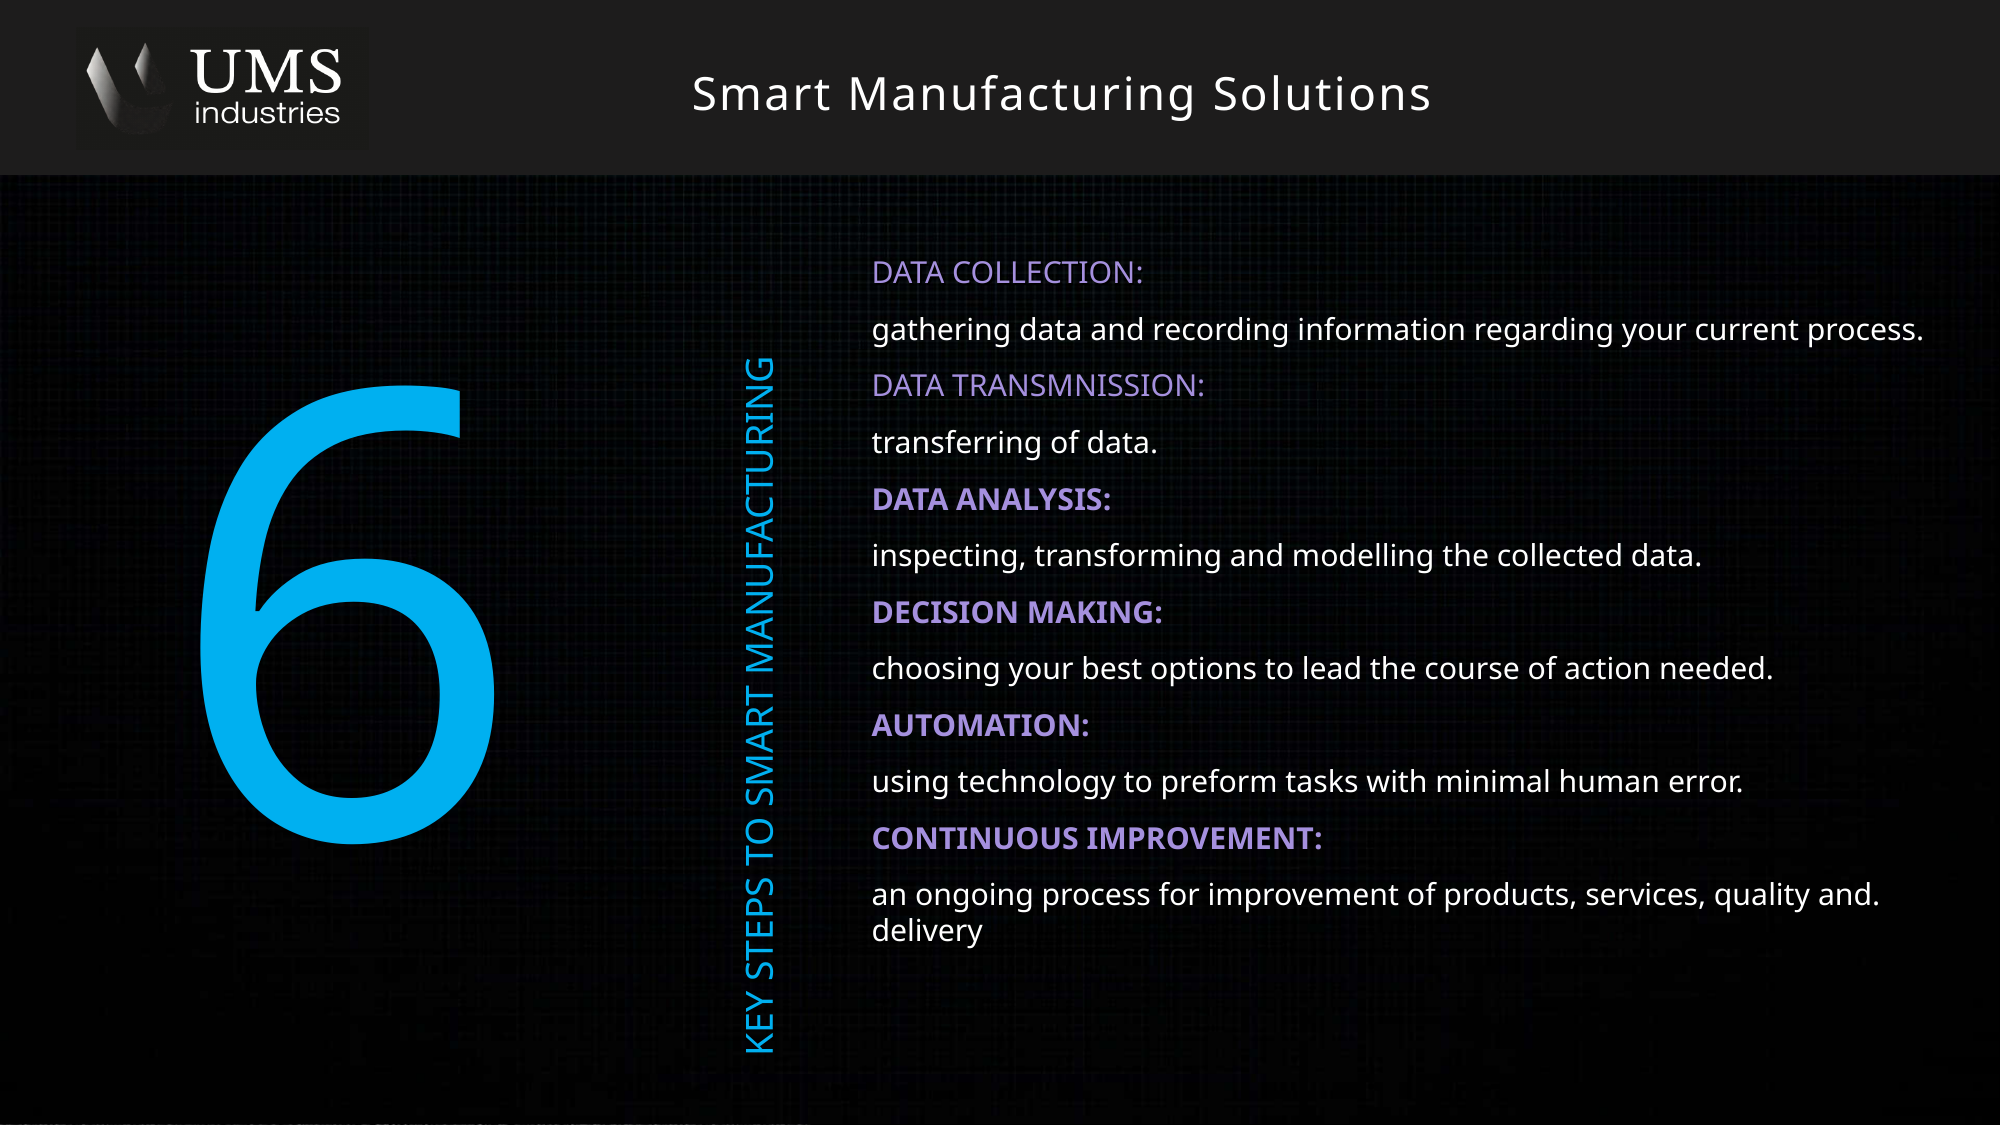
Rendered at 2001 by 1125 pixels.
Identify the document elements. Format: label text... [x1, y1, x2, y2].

subtitle DATA COLLECTION: gathering data and recording information regarding your current process. DATA TRANSMNISSION: transferring of data. DATA ANALYSIS: inspecting, transforming and modelling the collected data. DECISION MAKING: choosing your best options to lead the course of action needed. AUTOMATION: using technology to preform tasks with minimal human error. CONTINUOUS IMPROVEMENT: an ongoing process for improvement of products, services, quality and. delivery [856, 246, 1944, 979]
picture [0, 175, 1999, 1125]
text_box KEY STEPS TO SMART MANUFACTURING [727, 246, 789, 1072]
picture [76, 27, 369, 150]
text_box [0, 0, 2000, 1125]
text_box Smart Manufacturing Solutions [676, 57, 1924, 128]
text_box 6 [151, 206, 638, 979]
